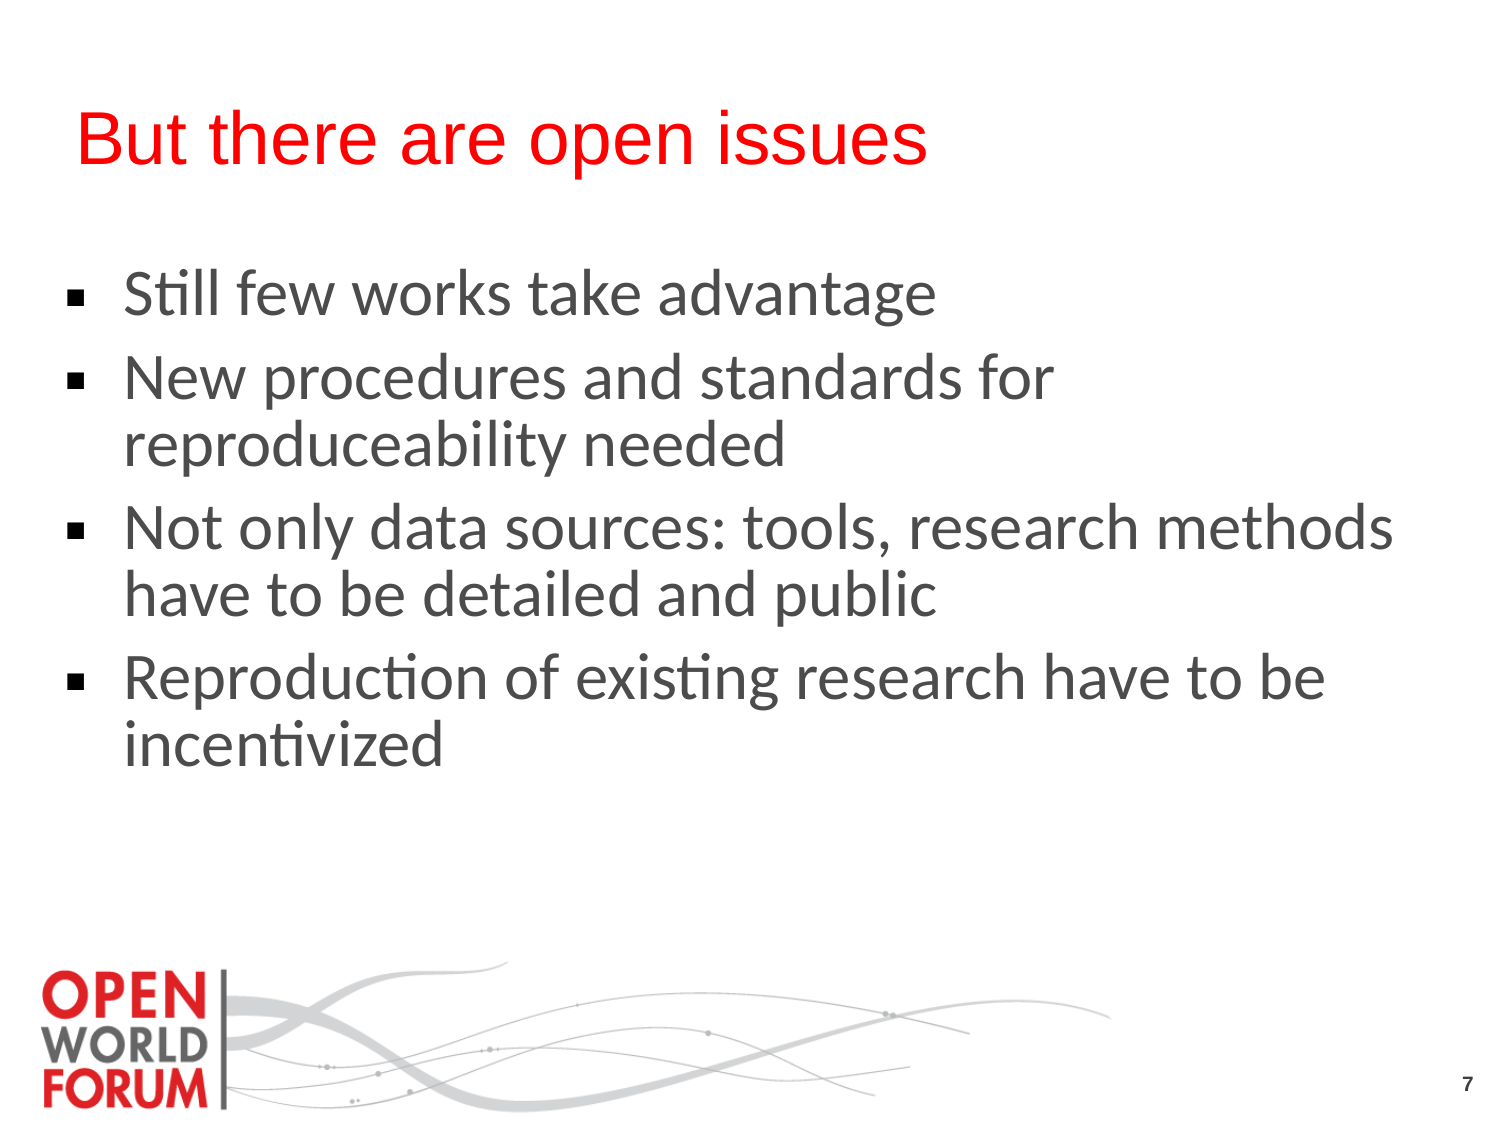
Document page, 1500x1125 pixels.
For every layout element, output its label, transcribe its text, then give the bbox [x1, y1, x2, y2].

title But there are open issues [75, 52, 1425, 226]
list Still few works take advantage New procedures and standards for reproduceability needed Not only data sources: tools, research methods have to be detailed and public Reproduction of existing research have to be incentivized [67, 265, 1418, 994]
picture [41, 957, 1112, 1119]
